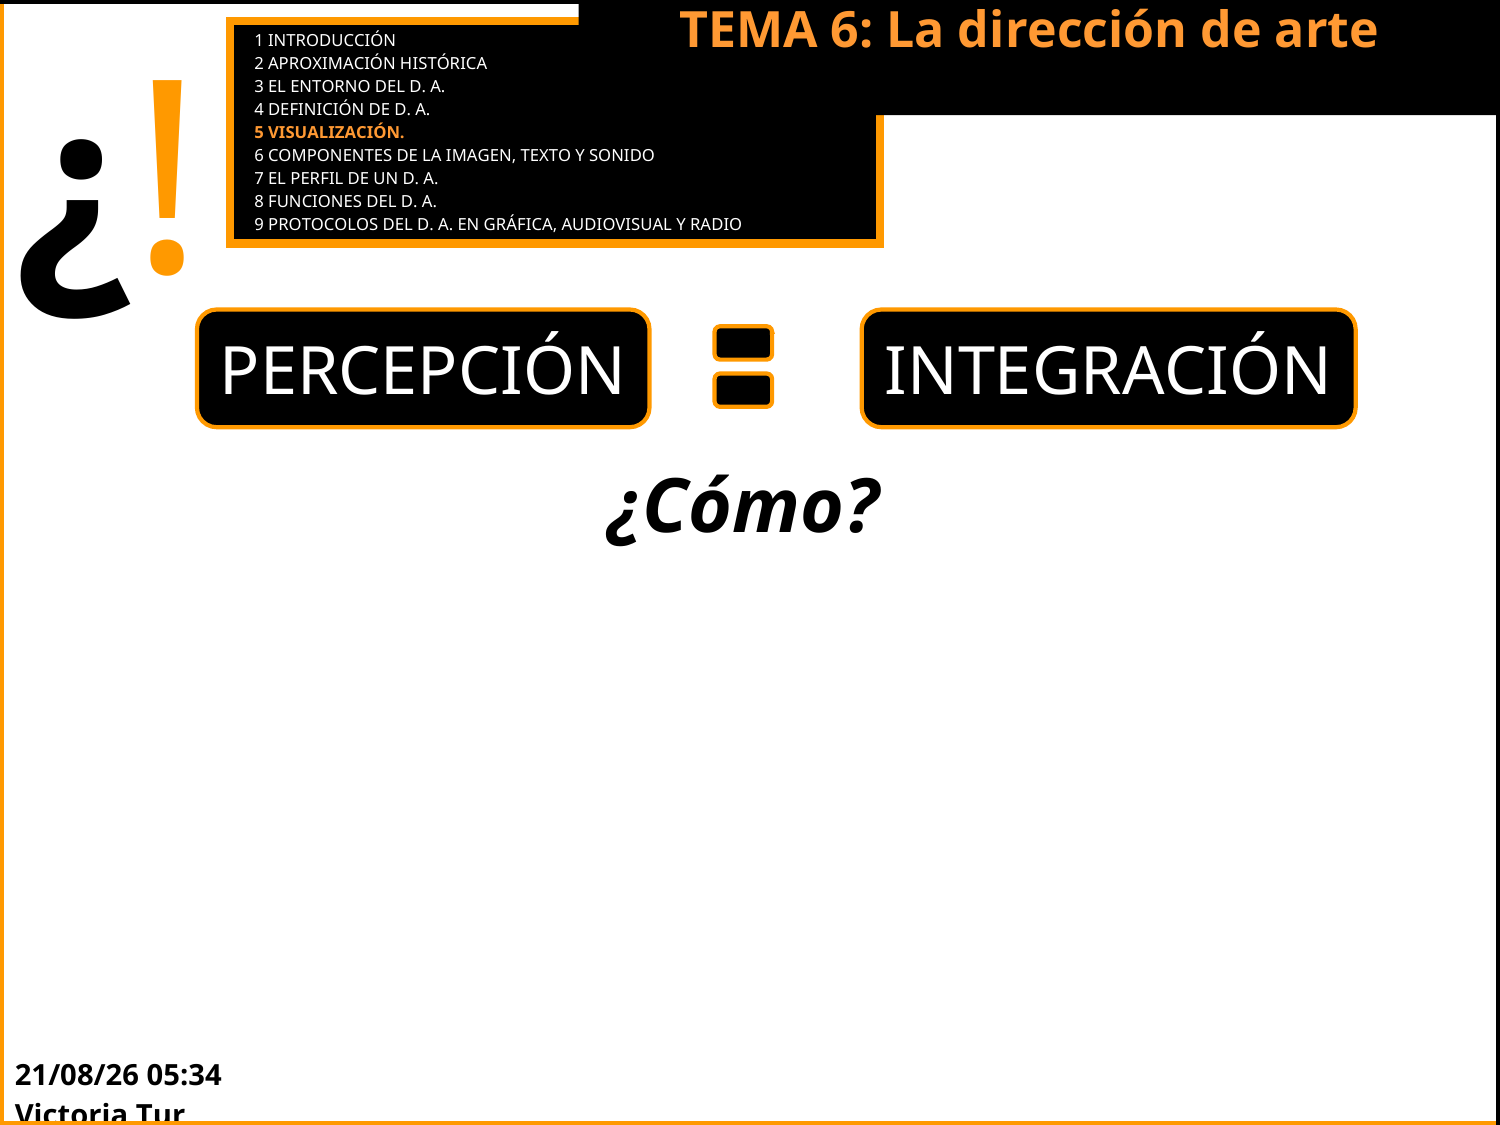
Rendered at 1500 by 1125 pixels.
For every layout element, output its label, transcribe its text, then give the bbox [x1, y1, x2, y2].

text_box 1 INTRODUCCIÓN 2 APROXIMACIÓN HISTÓRICA 3 EL ENTORNO DEL D. A. 4 DEFINICIÓN DE D. A. 5 VISUALIZACIÓN. 6 COMPONENTES DE LA IMAGEN, TEXTO Y SONIDO 7 EL PERFIL DE UN D. A. 8 FUNCIONES DEL D. A. 9 PROTOCOLOS DEL D. A. EN GRÁFICA, AUDIOVISUAL Y RADIO [230, 20, 880, 244]
text_box PERCEPCIÓN [196, 309, 650, 428]
text_box [714, 326, 773, 360]
text_box INTEGRACIÓN [861, 309, 1356, 428]
text_box [714, 373, 773, 407]
text_box TEMA 6: La dirección de arte [578, 0, 1500, 116]
text_box ¿Cómo? [525, 444, 963, 562]
